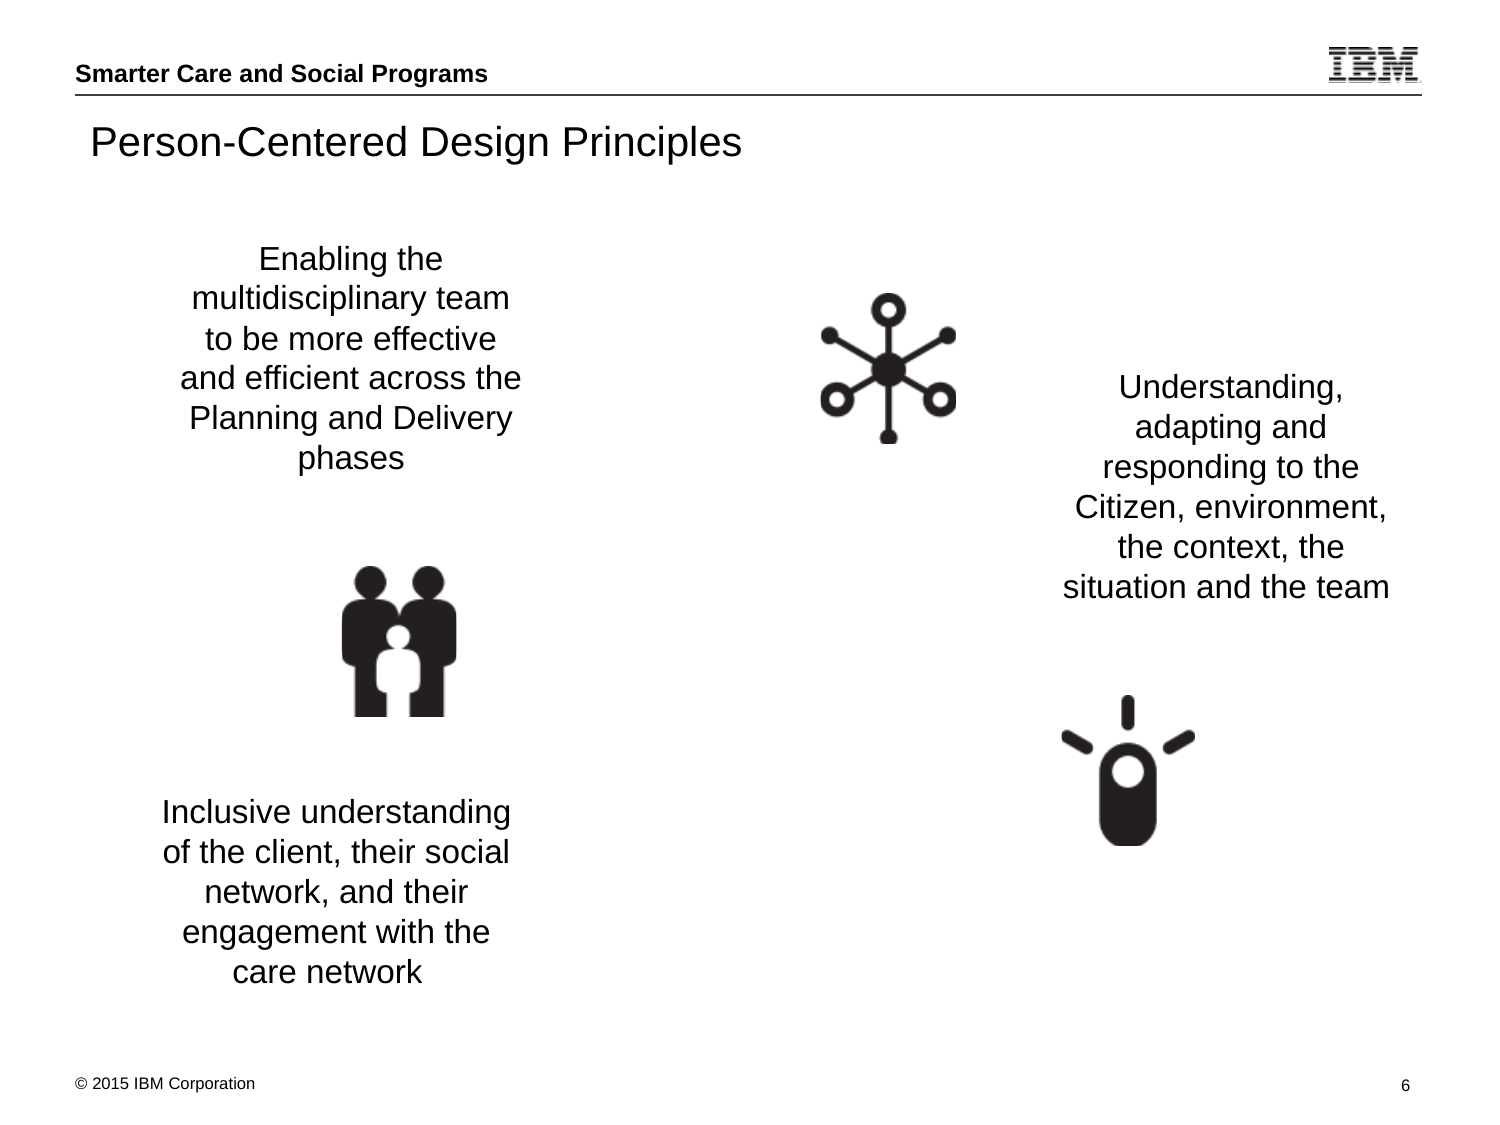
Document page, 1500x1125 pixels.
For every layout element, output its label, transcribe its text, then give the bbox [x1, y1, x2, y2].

text_box Enabling the multidisciplinary team to be more effective and efficient across the Planning and Delivery phases [164, 229, 538, 484]
picture [212, 246, 1317, 892]
text_box Inclusive understanding of the client, their social network, and their engagement with the care network [70, 782, 528, 998]
text_box Understanding, adapting and responding to the Citizen, environment, the context, the situation and the team [1046, 357, 1417, 613]
title Person-Centered Design Principles [75, 107, 1417, 177]
